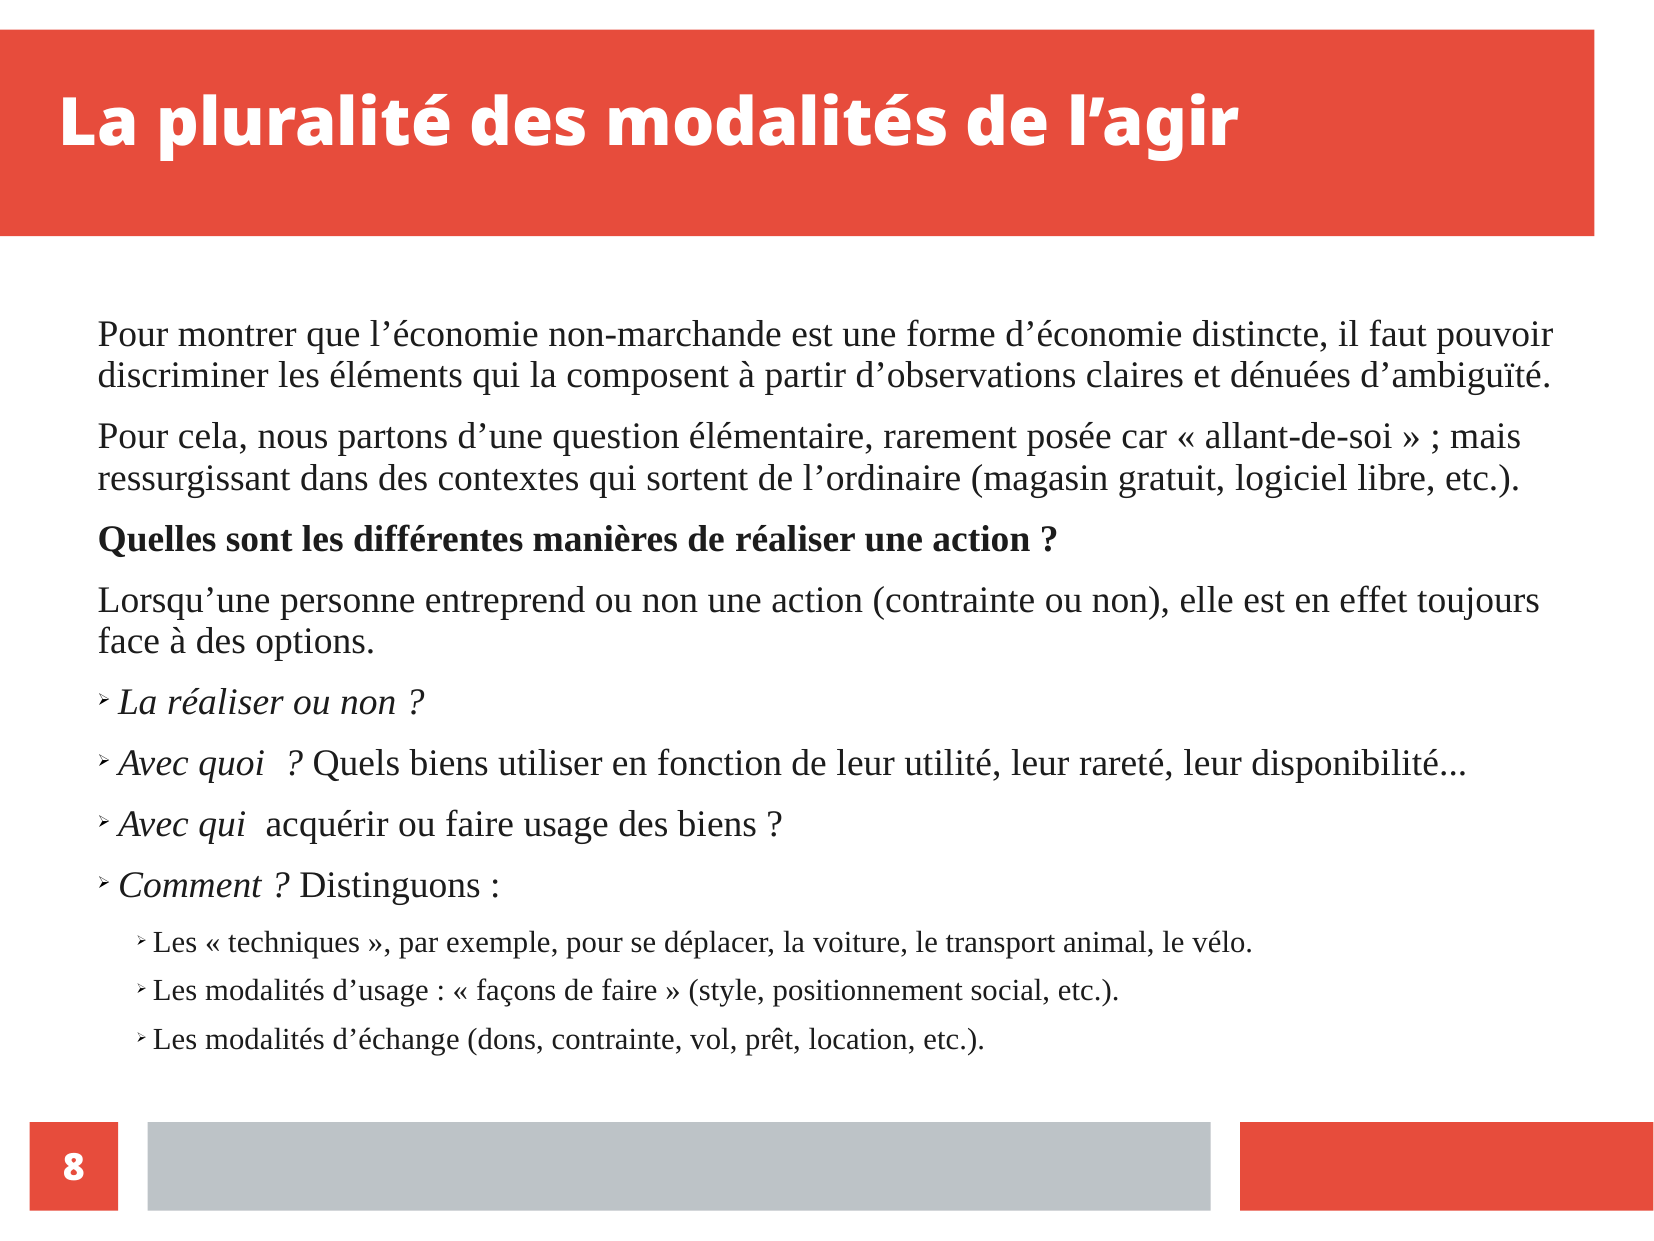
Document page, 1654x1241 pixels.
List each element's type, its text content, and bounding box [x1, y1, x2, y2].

title La pluralité des modalités de l’agir [59, 59, 1595, 166]
list Pour montrer que l’économie non-marchande est une forme d’économie distincte, il faut pouvoir discriminer les éléments qui la composent à partir d’observations claires et dénuées d’ambiguïté. Pour cela, nous partons d’une question élémentaire, rarement posée car « allant-de-soi » ; mais ressurgissant dans des contextes qui sortent de l’ordinaire (magasin gratuit, logiciel libre, etc.). Quelles sont les différentes manières de réaliser une action ? Lorsqu’une personne entreprend ou non une action (contrainte ou non), elle est en effet toujours face à des options. La réaliser ou non ? Avec quoi ? Quels biens utiliser en fonction de leur utilité, leur rareté, leur disponibilité... Avec qui acquérir ou faire usage des biens ? Comment ? Distinguons : Les « techniques », par exemple, pour se déplacer, la voiture, le transport animal, le vélo. Les modalités d’usage : « façons de faire » (style, positionnement social, etc.). Les modalités d’échange (dons, contrainte, vol, prêt, location, etc.). [59, 312, 1565, 1081]
